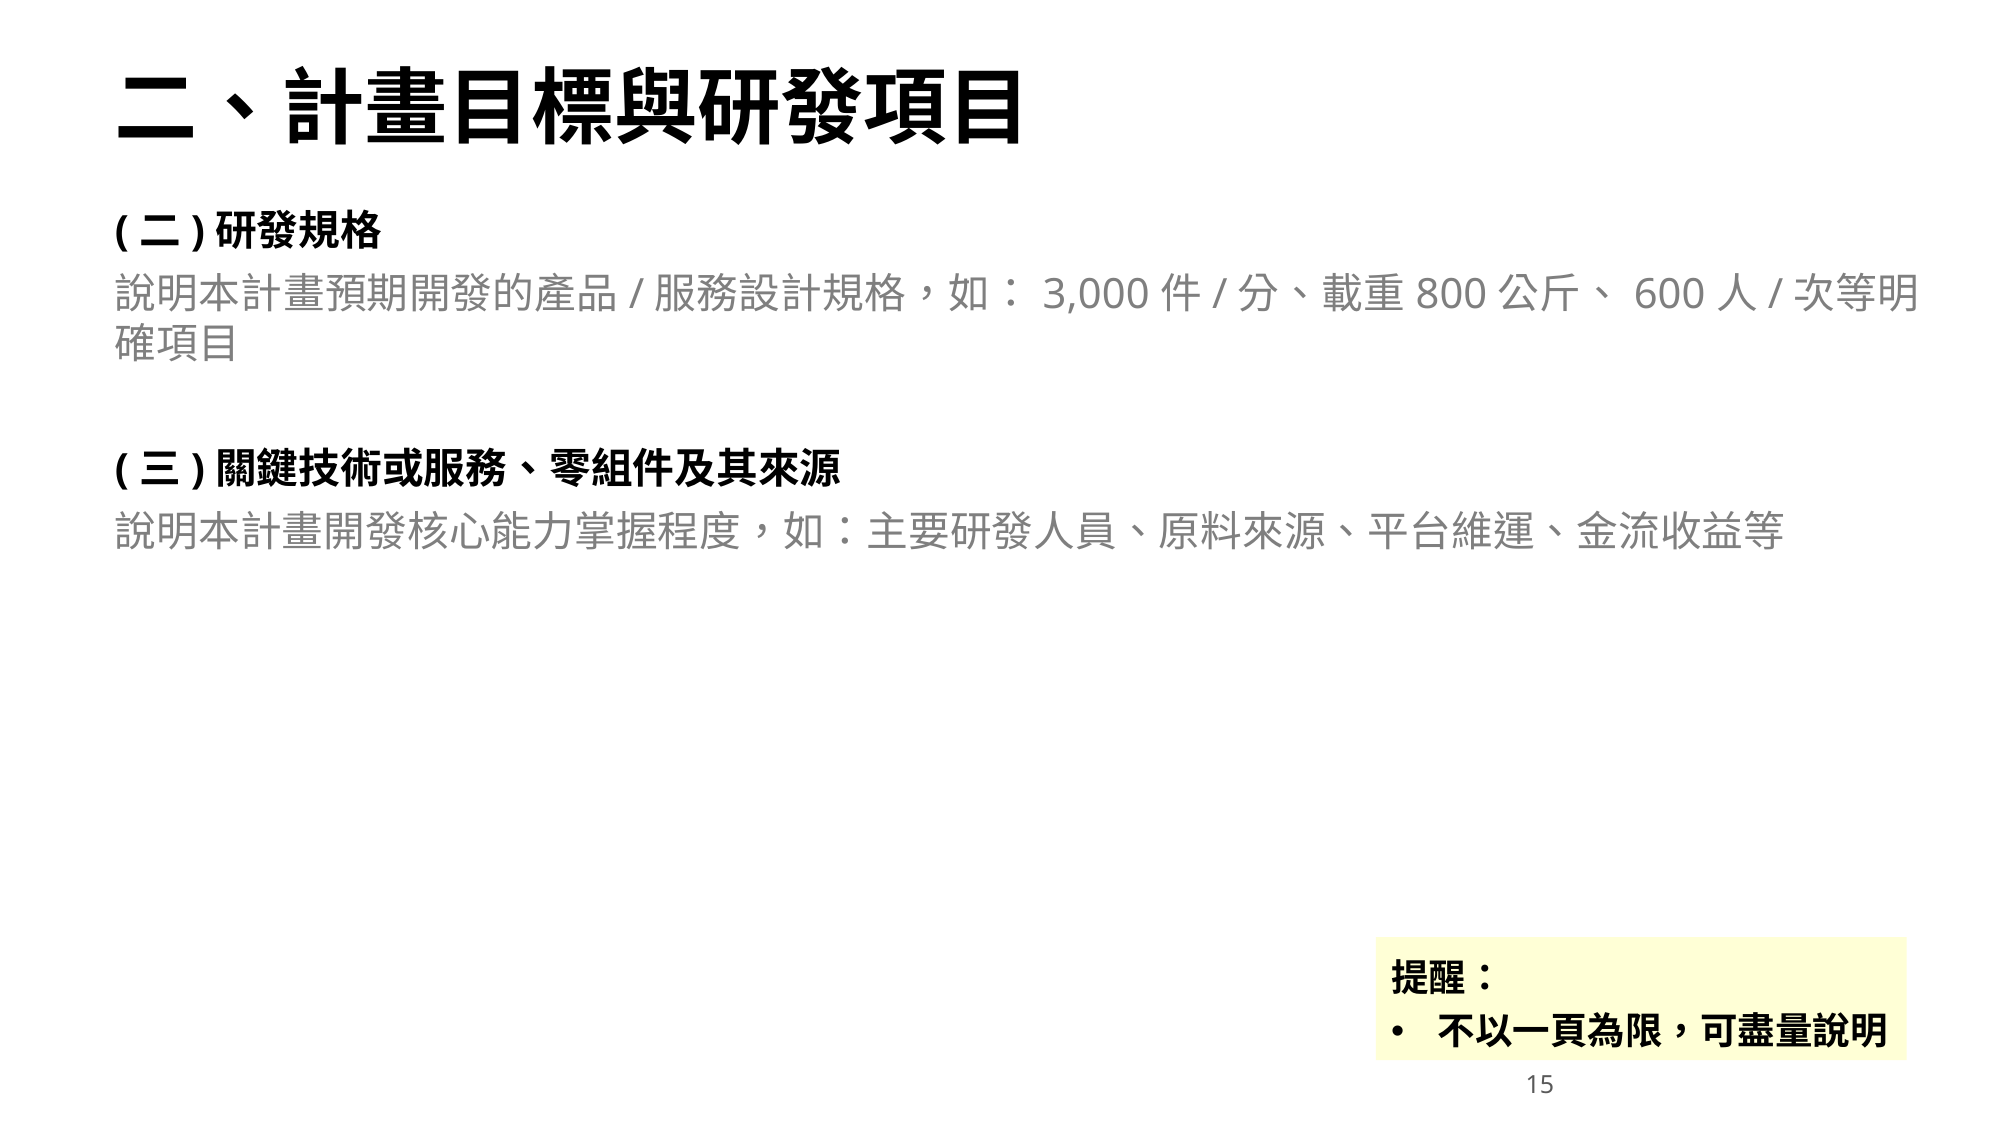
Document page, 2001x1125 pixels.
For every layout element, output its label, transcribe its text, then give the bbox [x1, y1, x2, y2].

text_box 15 [1510, 1061, 1961, 1097]
text_box (二)研發規格 說明本計畫預期開發的產品/服務設計規格，如：3,000件/分、載重800公斤、600人/次等明確項目 (三)關鍵技術或服務、零組件及其來源 說明本計畫開發核心能力掌握程度，如：主要研發人員、原料來源、平台維運、金流收益等 [99, 196, 1935, 994]
text_box 提醒： 不以一頁為限，可盡量說明 [1376, 937, 1907, 1060]
title 二、計畫目標與研發項目 [99, 56, 1900, 166]
